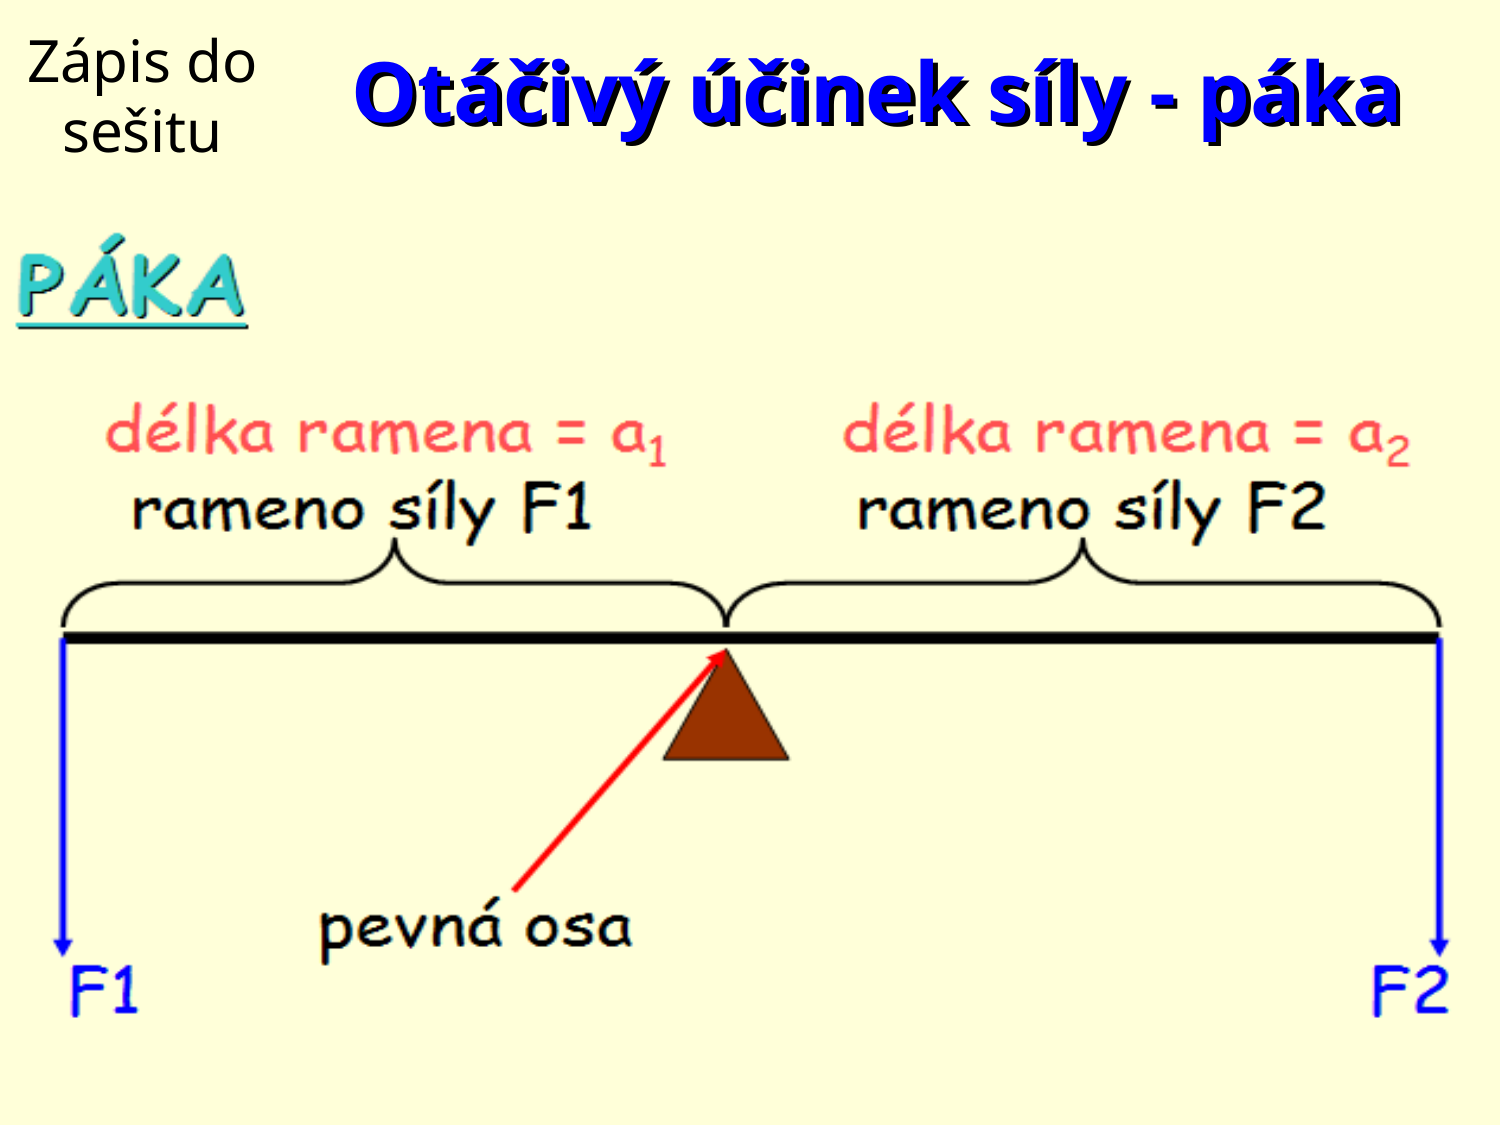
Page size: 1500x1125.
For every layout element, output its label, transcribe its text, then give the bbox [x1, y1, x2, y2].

text_box [0, 220, 1500, 1045]
text_box Otáčivý účinek síly - páka [336, 31, 1436, 147]
title Zápis do sešitu [0, 16, 286, 172]
